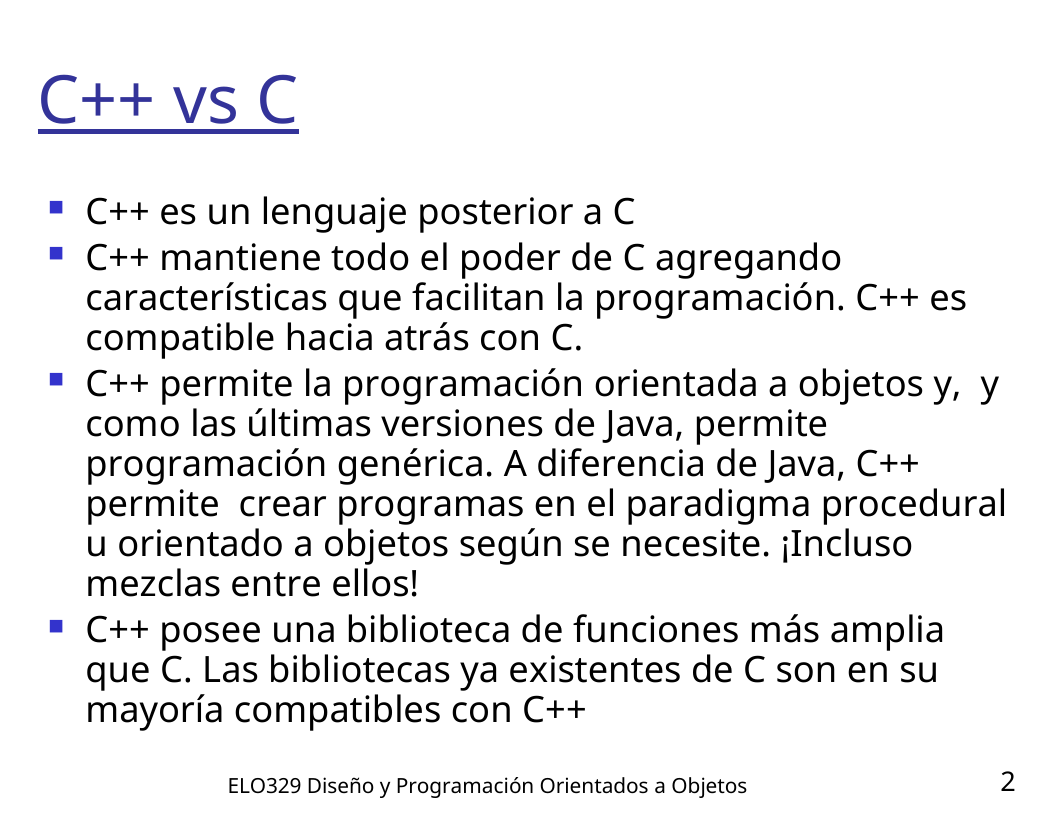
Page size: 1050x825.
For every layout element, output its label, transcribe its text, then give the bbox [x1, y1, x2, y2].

list C++ es un lenguaje posterior a C C++ mantiene todo el poder de C agregando características que facilitan la programación. C++ es compatible hacia atrás con C. C++ permite la programación orientada a objetos y, y como las últimas versiones de Java, permite programación genérica. A diferencia de Java, C++ permite crear programas en el paradigma procedural u orientado a objetos según se necesite. ¡Incluso mezclas entre ellos! C++ posee una biblioteca de funciones más amplia que C. Las bibliotecas ya existentes de C son en su mayoría compatibles con C++ [37, 150, 1023, 739]
title C++ vs C [37, 37, 1026, 147]
